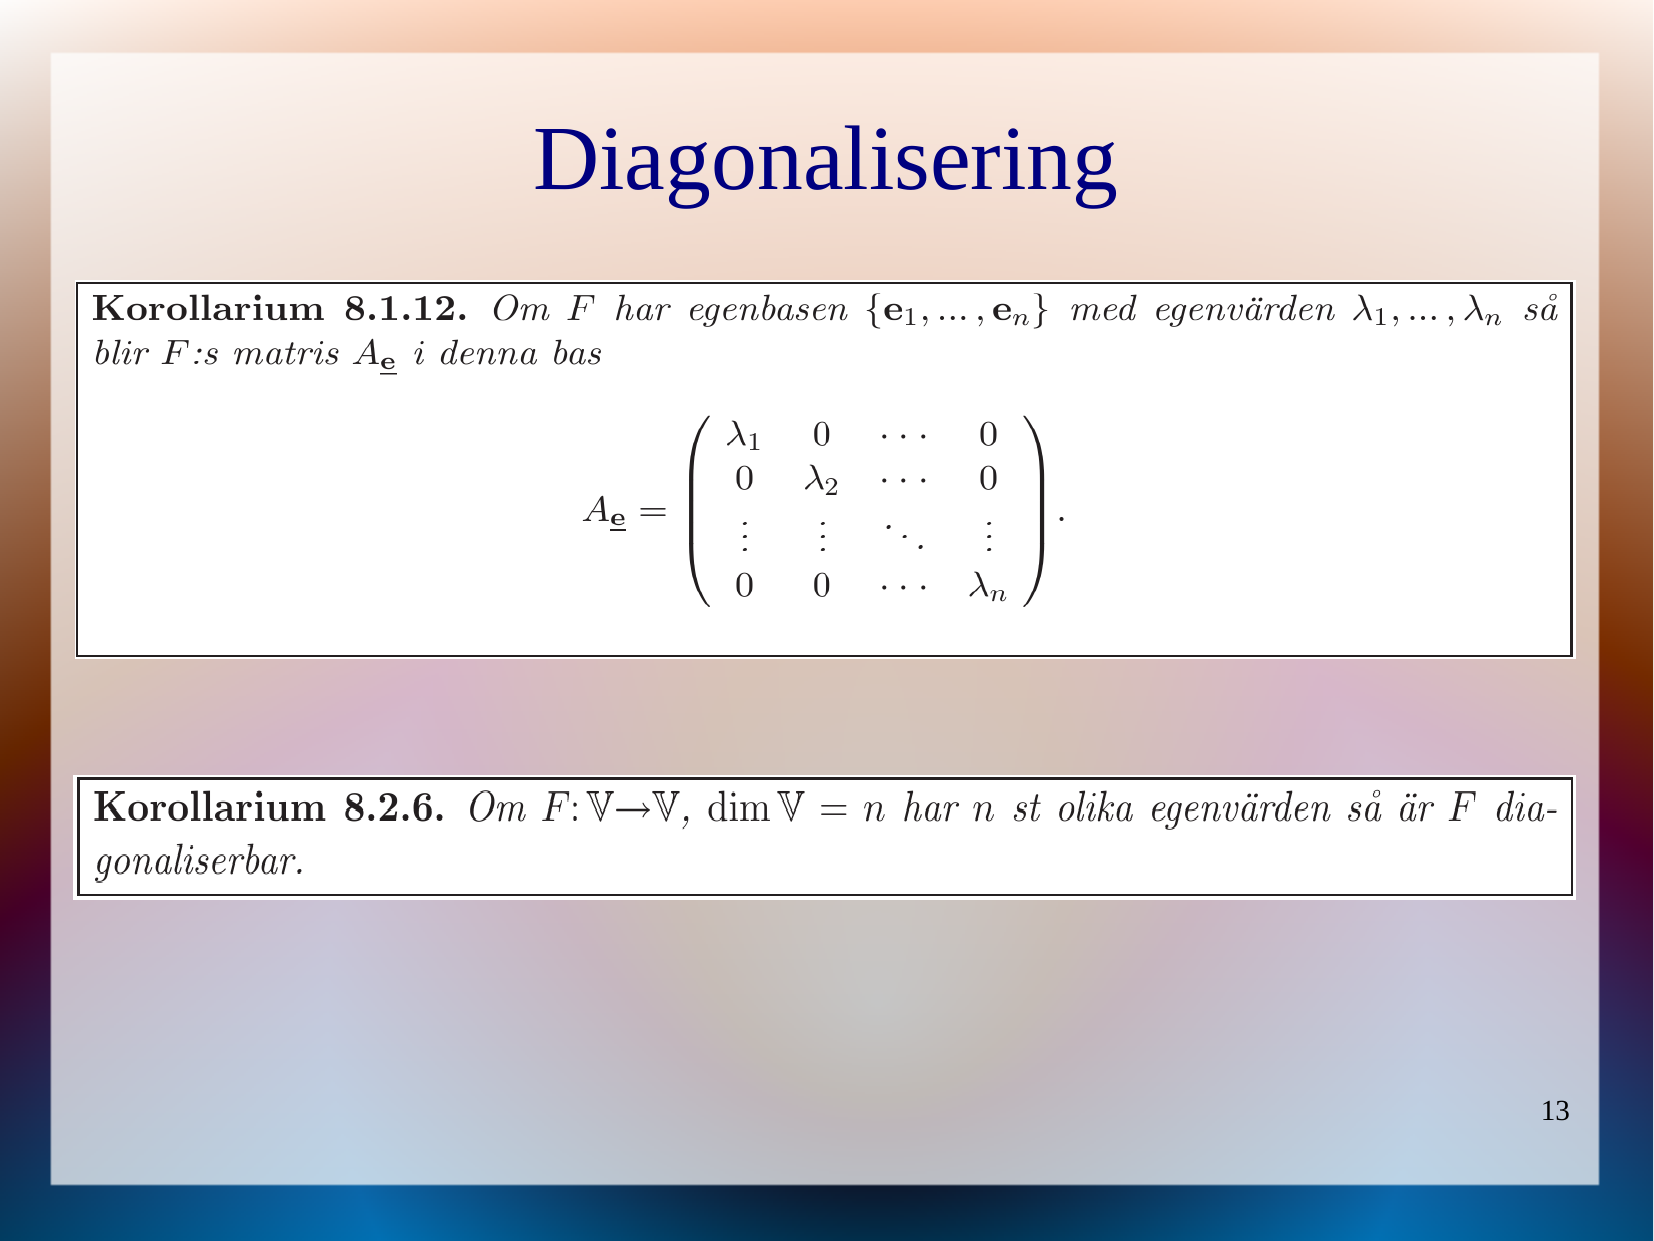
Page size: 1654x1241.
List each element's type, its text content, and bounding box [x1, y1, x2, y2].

title Diagonalisering [82, 62, 1571, 256]
picture [0, 0, 1654, 1241]
